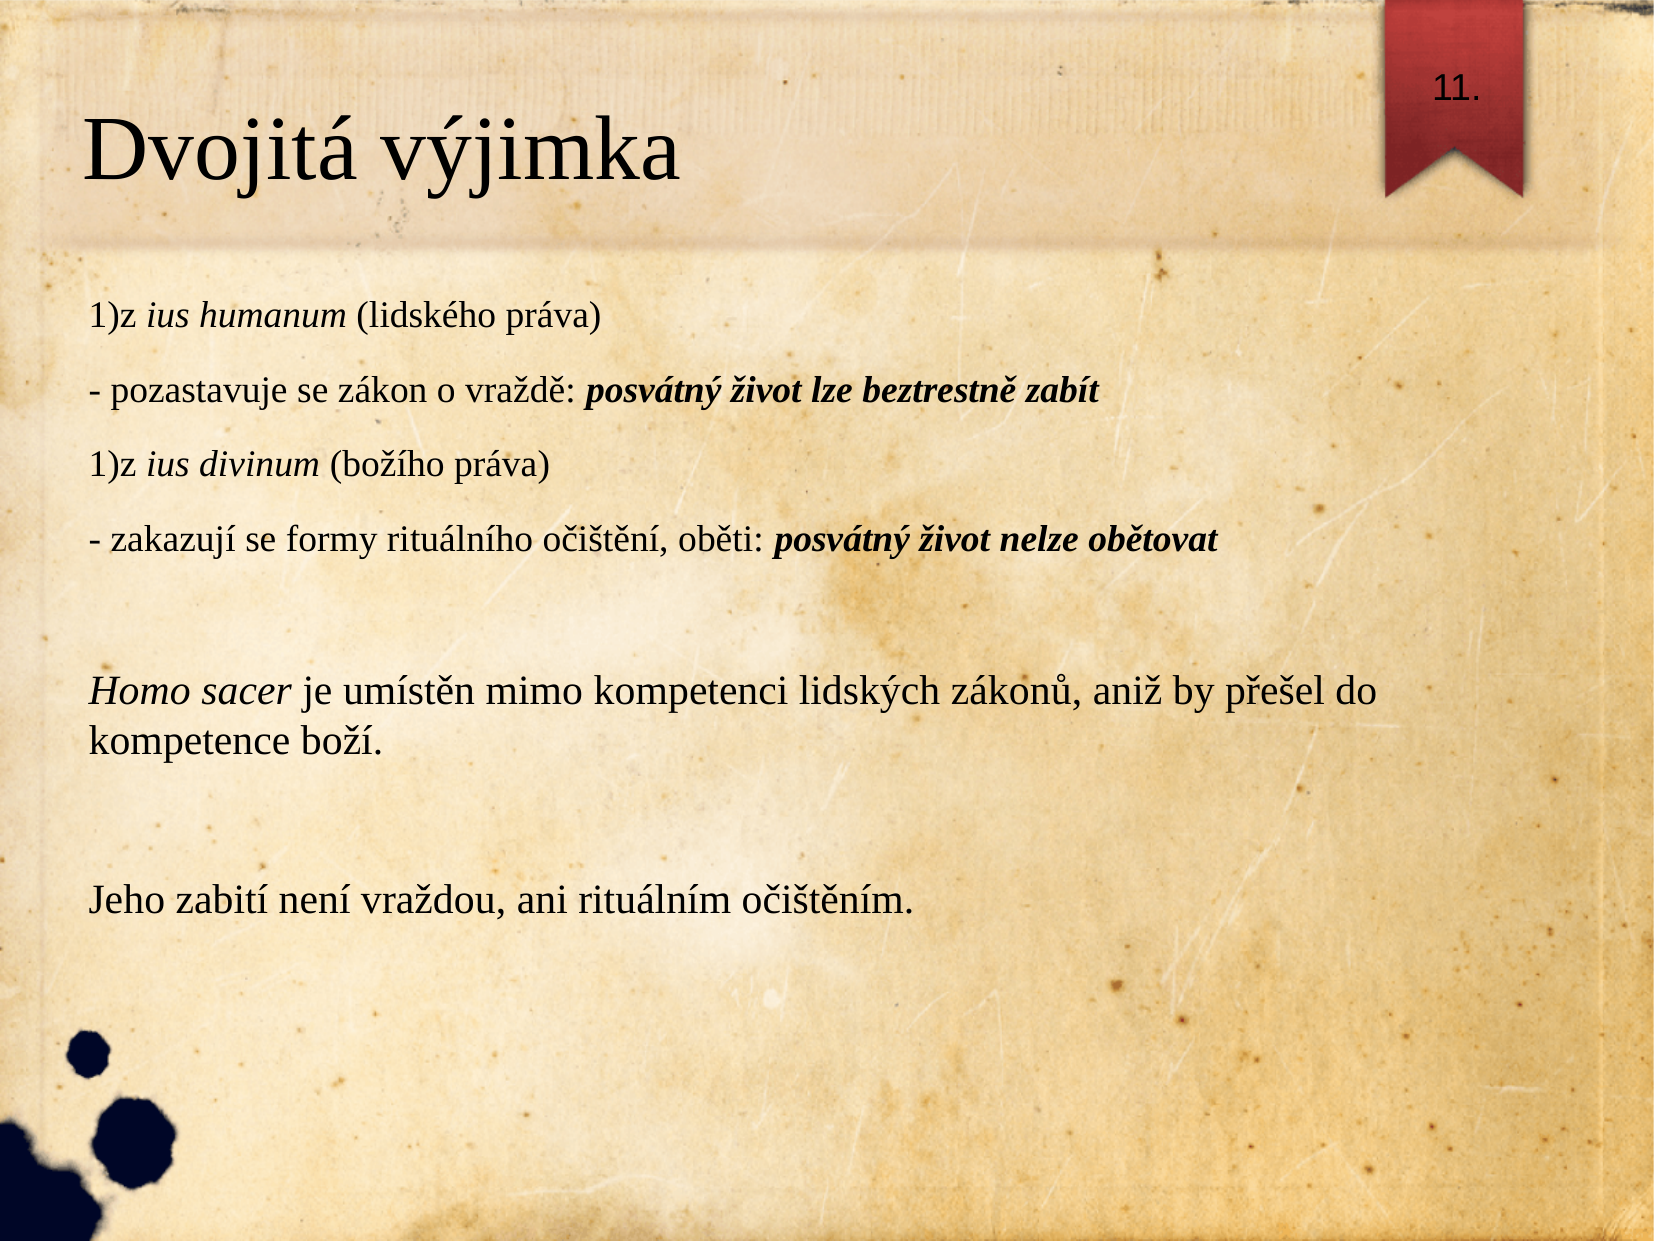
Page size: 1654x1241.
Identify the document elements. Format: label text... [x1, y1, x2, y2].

list z ius humanum (lidského práva) - pozastavuje se zákon o vraždě: posvátný život lze beztrestně zabít z ius divinum (božího práva) - zakazují se formy rituálního očištění, oběti: posvátný život nelze obětovat Homo sacer je umístěn mimo kompetenci lidských zákonů, aniž by přešel do kompetence boží. Jeho zabití není vraždou, ani rituálním očištěním. [88, 290, 1538, 1010]
title Dvojitá výjimka [82, 49, 1347, 237]
text_box 11. [1417, 59, 1506, 116]
